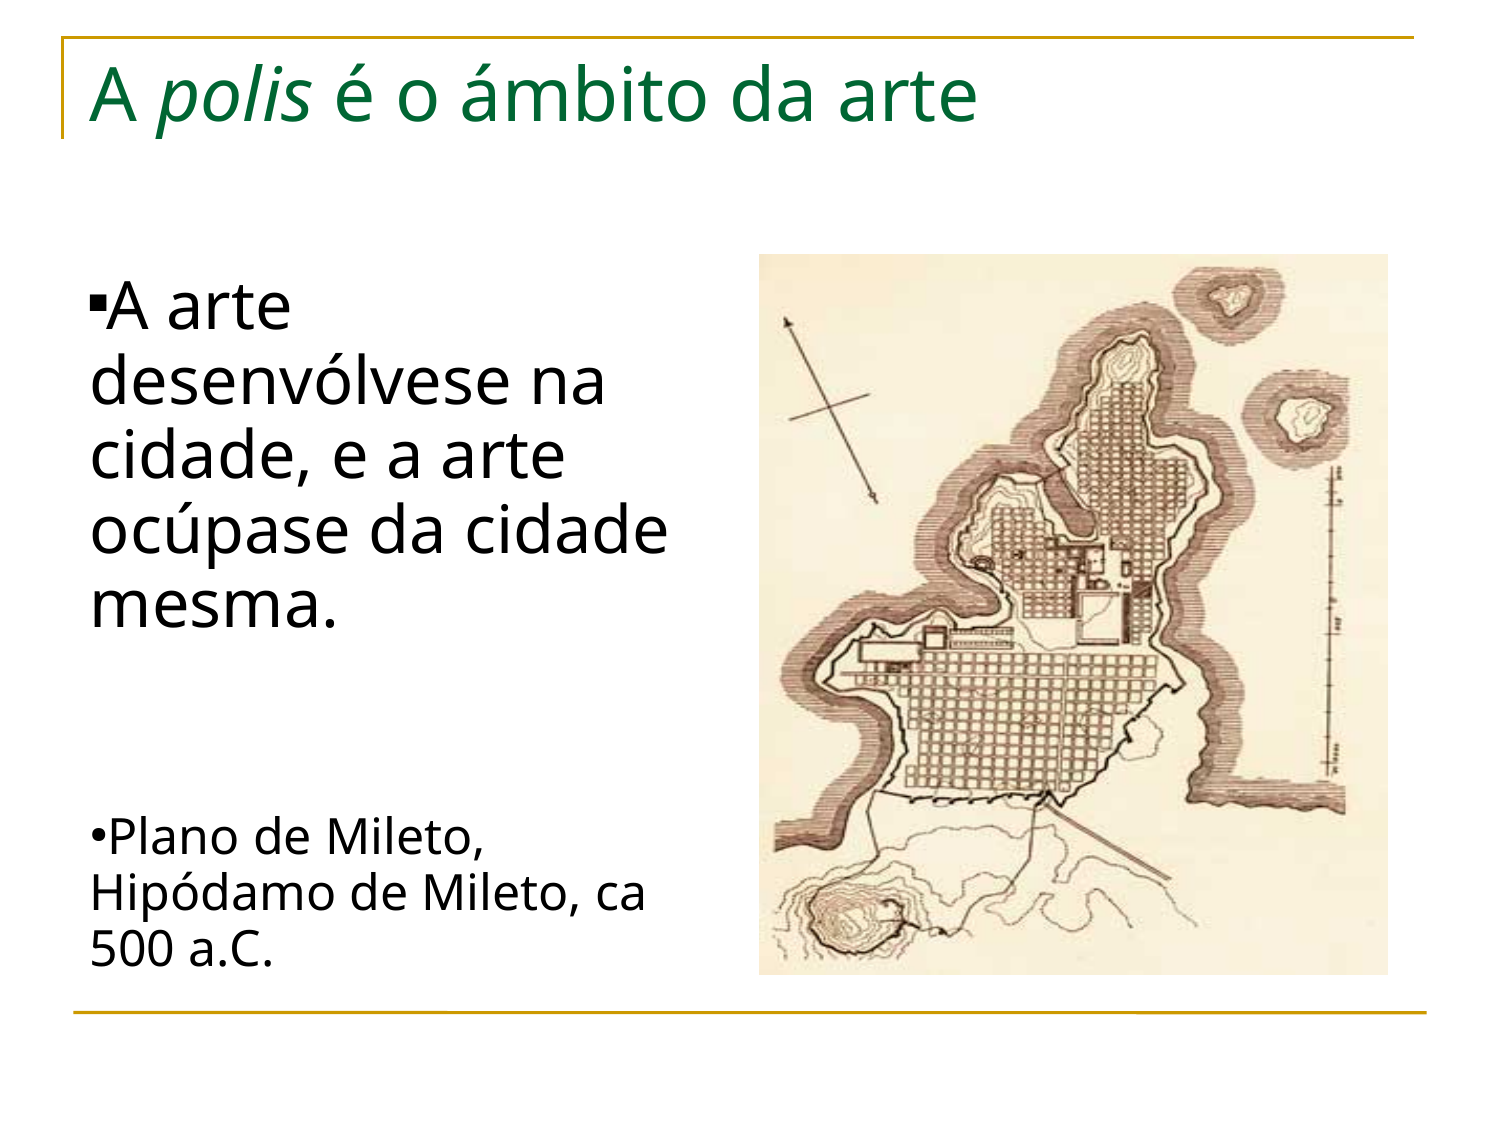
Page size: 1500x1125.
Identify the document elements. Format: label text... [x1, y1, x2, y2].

picture [759, 254, 1388, 975]
title A polis é o ámbito da arte [75, 45, 1426, 233]
list A arte desenvólvese na cidade, e a arte ocúpase da cidade mesma. Plano de Mileto, Hipódamo de Mileto, ca 500 a.C. [75, 262, 738, 1006]
